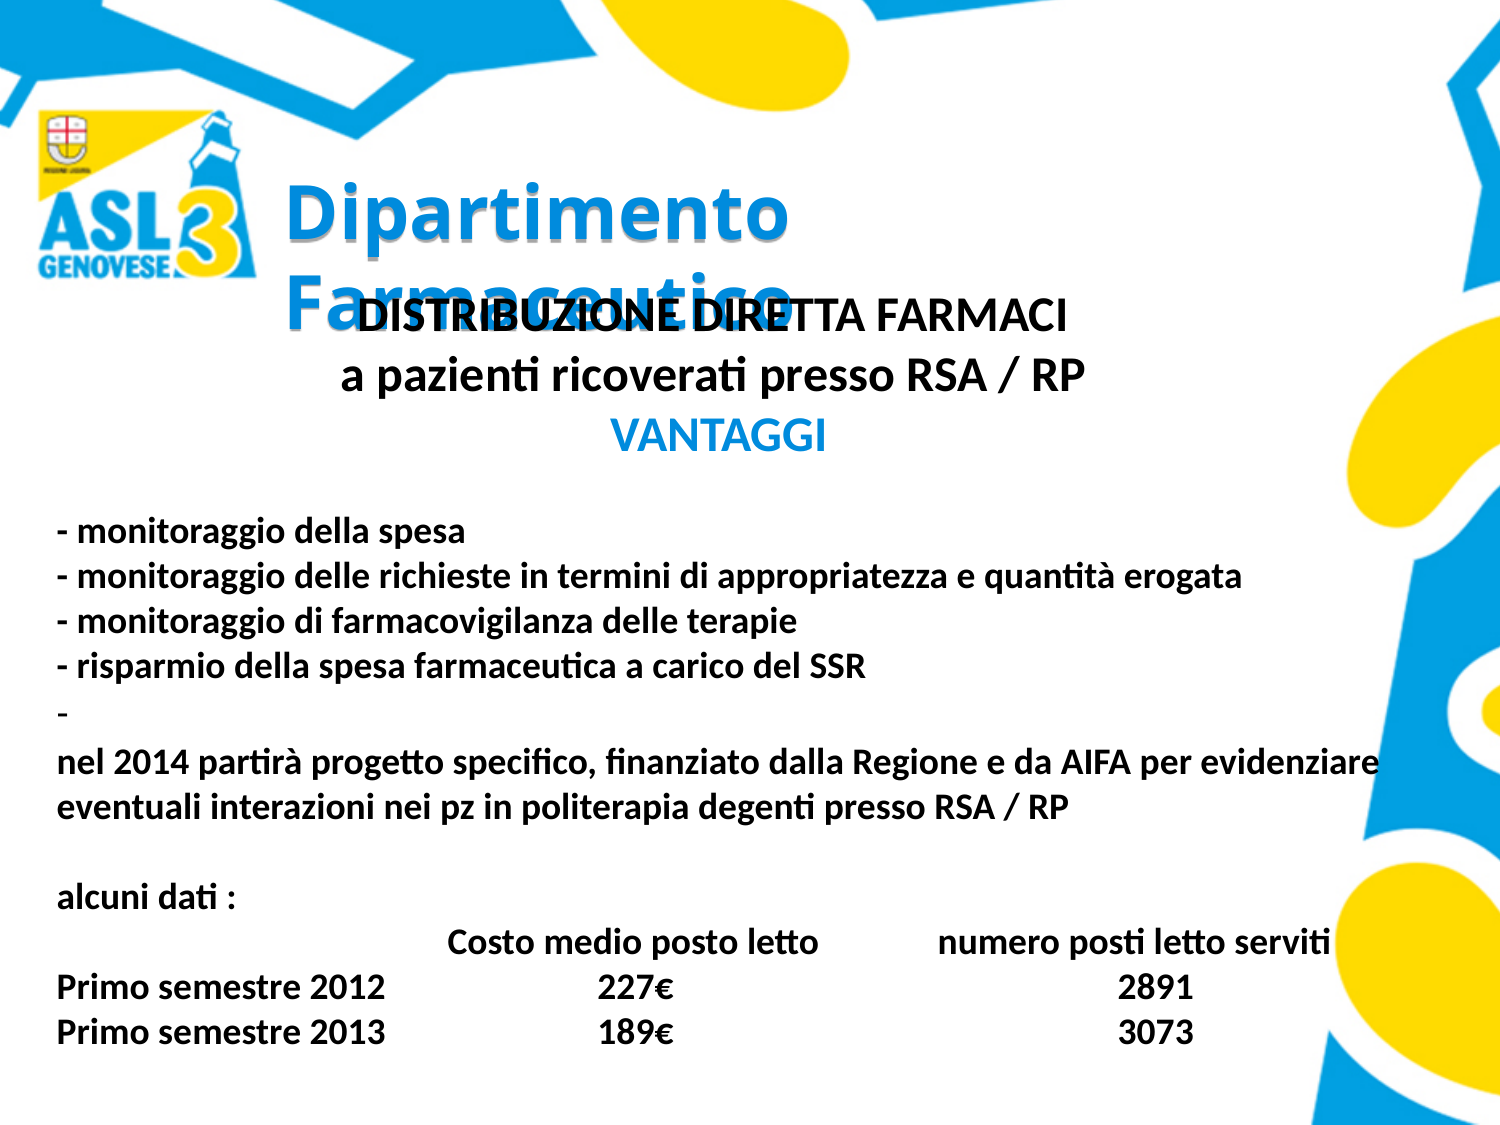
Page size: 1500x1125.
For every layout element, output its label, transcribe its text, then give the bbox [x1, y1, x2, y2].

text_box DISTRIBUZIONE DIRETTA FARMACI a pazienti ricoverati presso RSA / RP VANTAGGI - monitoraggio della spesa - monitoraggio delle richieste in termini di appropriatezza e quantità erogata - monitoraggio di farmacovigilanza delle terapie - risparmio della spesa farmaceutica a carico del SSR nel 2014 partirà progetto specifico, finanziato dalla Regione e da AIFA per evidenziare eventuali interazioni nei pz in politerapia degenti presso RSA / RP alcuni dati : Costo medio posto letto numero posti letto serviti Primo semestre 2012 227€ 2891 Primo semestre 2013 189€ 3073 [41, 273, 1451, 1125]
title Dipartimento Farmaceutico [268, 157, 1331, 273]
